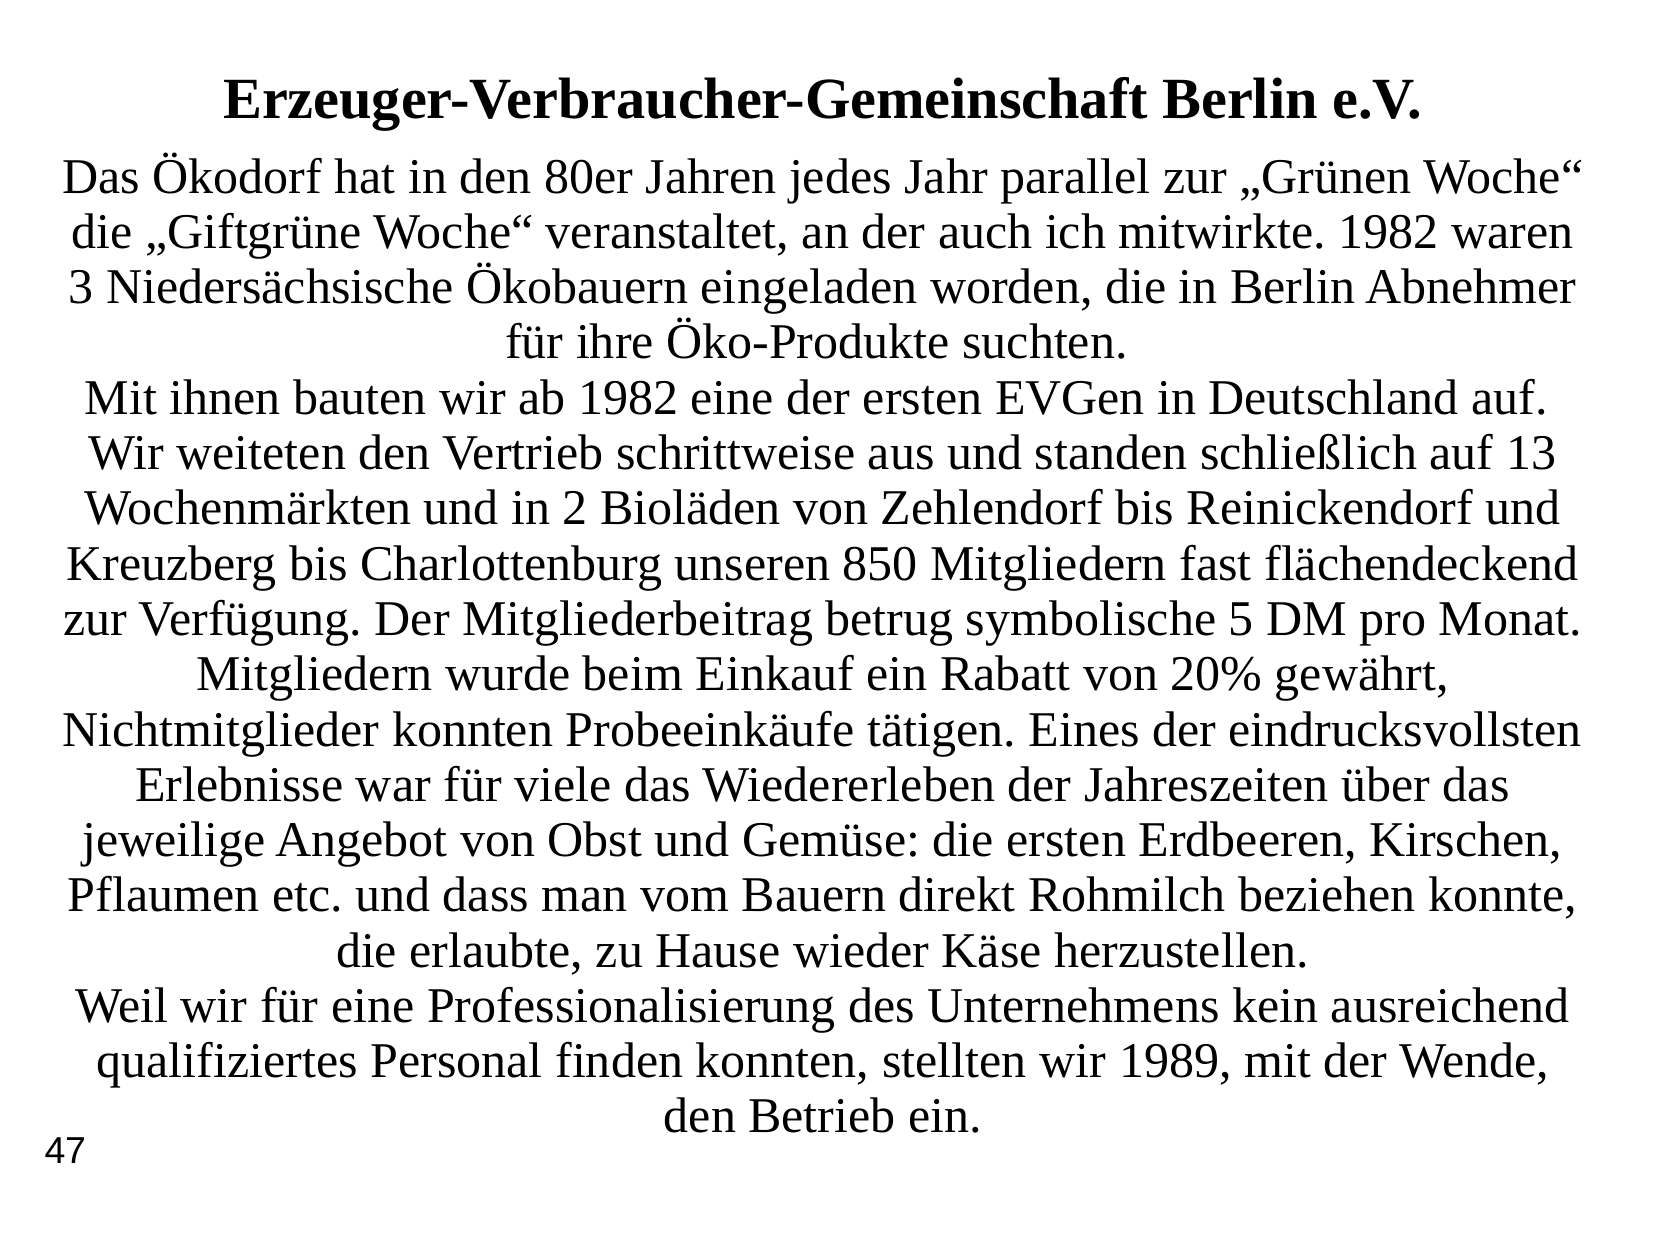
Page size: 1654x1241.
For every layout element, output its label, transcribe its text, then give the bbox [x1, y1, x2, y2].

text_box <Nummer> [29, 1122, 247, 1193]
text_box Erzeuger-Verbraucher-Gemeinschaft Berlin e.V. Das Ökodorf hat in den 80er Jahren jedes Jahr parallel zur „Grünen Woche“ die „Giftgrüne Woche“ veranstaltet, an der auch ich mitwirkte. 1982 waren 3 Niedersächsische Ökobauern eingeladen worden, die in Berlin Abnehmer für ihre Öko-Produkte suchten. Mit ihnen bauten wir ab 1982 eine der ersten EVGen in Deutschland auf. Wir weiteten den Vertrieb schrittweise aus und standen schließlich auf 13 Wochenmärkten und in 2 Bioläden von Zehlendorf bis Reinickendorf und Kreuzberg bis Charlottenburg unseren 850 Mitgliedern fast flächendeckend zur Verfügung. Der Mitgliederbeitrag betrug symbolische 5 DM pro Monat. Mitgliedern wurde beim Einkauf ein Rabatt von 20% gewährt, Nichtmitglieder konnten Probeeinkäufe tätigen. Eines der eindrucksvollsten Erlebnisse war für viele das Wiedererleben der Jahreszeiten über das jeweilige Angebot von Obst und Gemüse: die ersten Erdbeeren, Kirschen, Pflaumen etc. und dass man vom Bauern direkt Rohmilch beziehen konnte, die erlaubte, zu Hause wieder Käse herzustellen. Weil wir für eine Professionalisierung des Unternehmens kein ausreichend qualifiziertes Personal finden konnten, stellten wir 1989, mit der Wende, den Betrieb ein. [47, 59, 1613, 1152]
